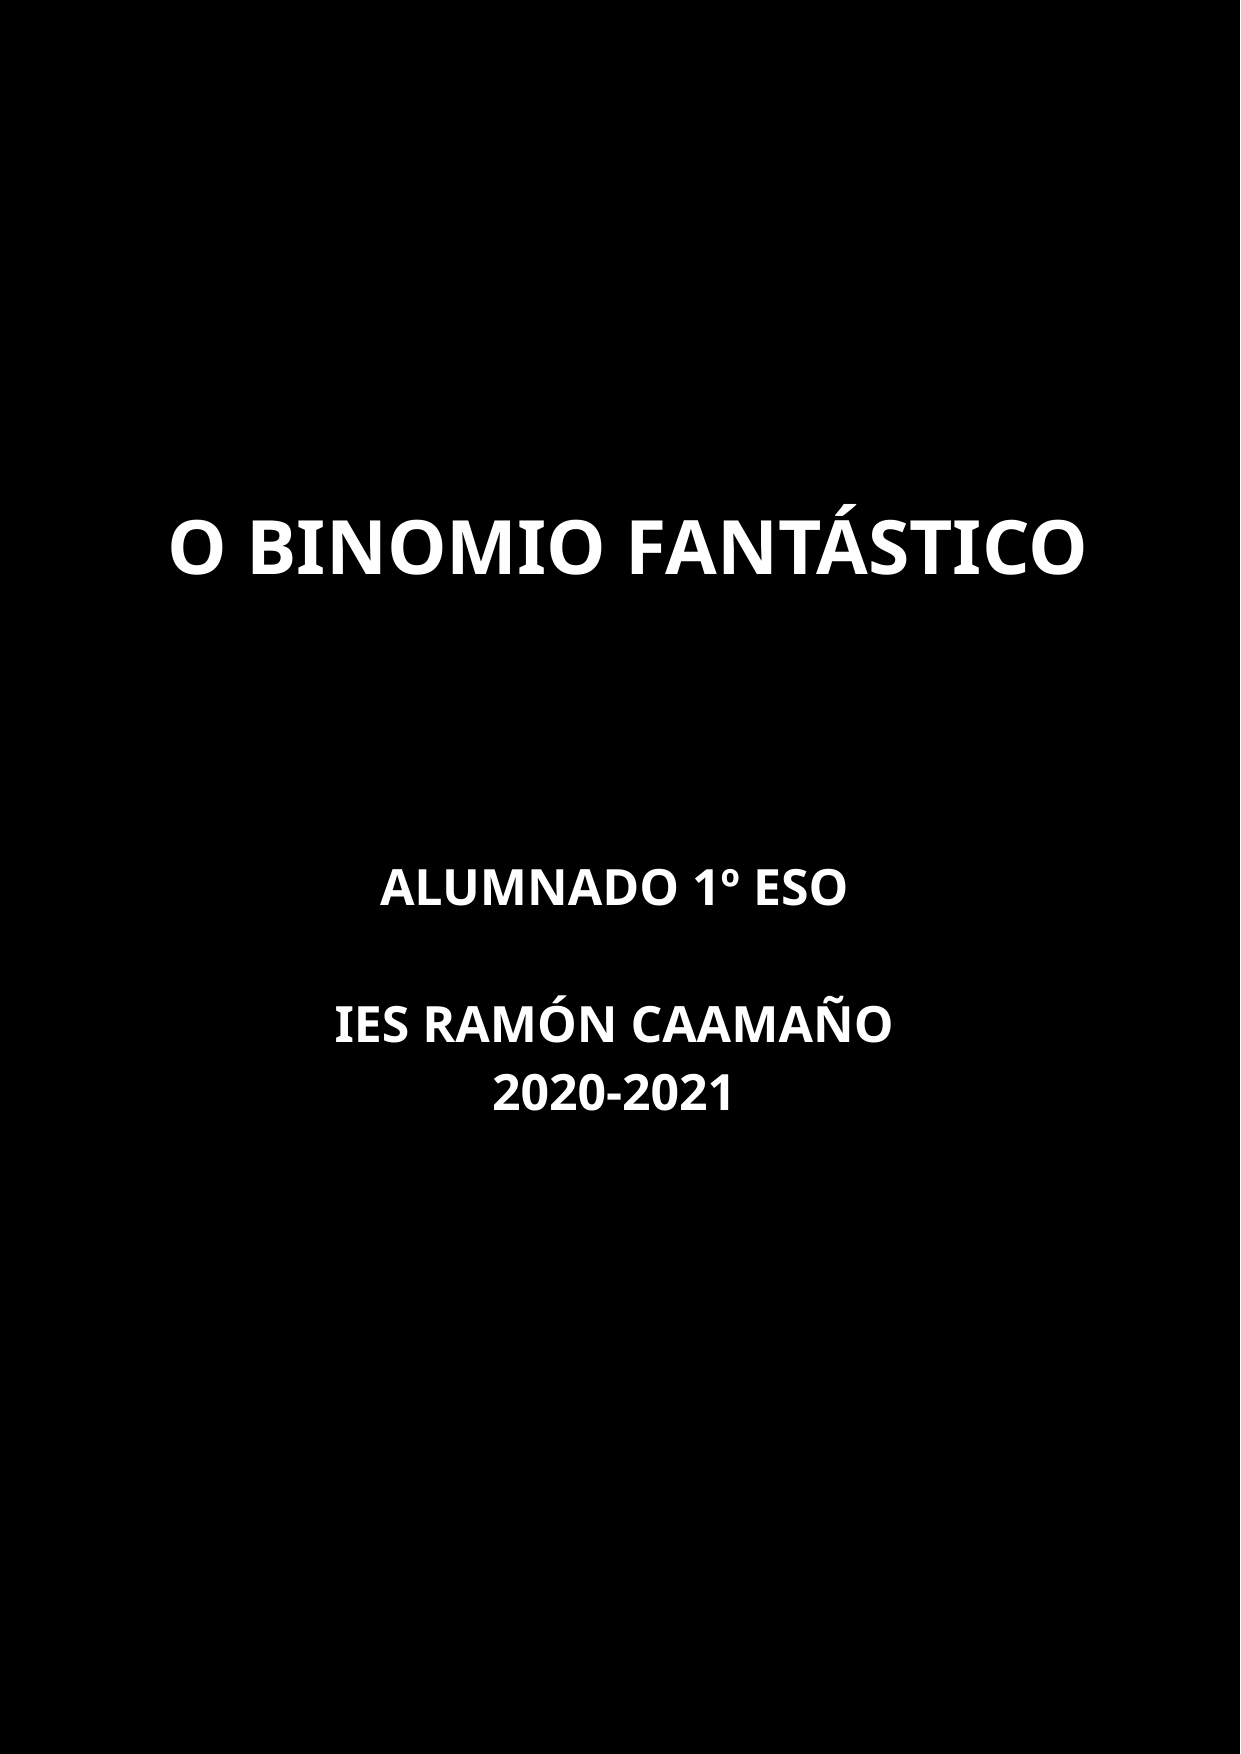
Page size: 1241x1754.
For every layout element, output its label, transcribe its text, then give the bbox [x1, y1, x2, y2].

text_box O BINOMIO FANTÁSTICO [152, 486, 1086, 586]
text_box ALUMNADO 1º ESO IES RAMÓN CAAMAÑO 2020-2021 [318, 844, 910, 1083]
